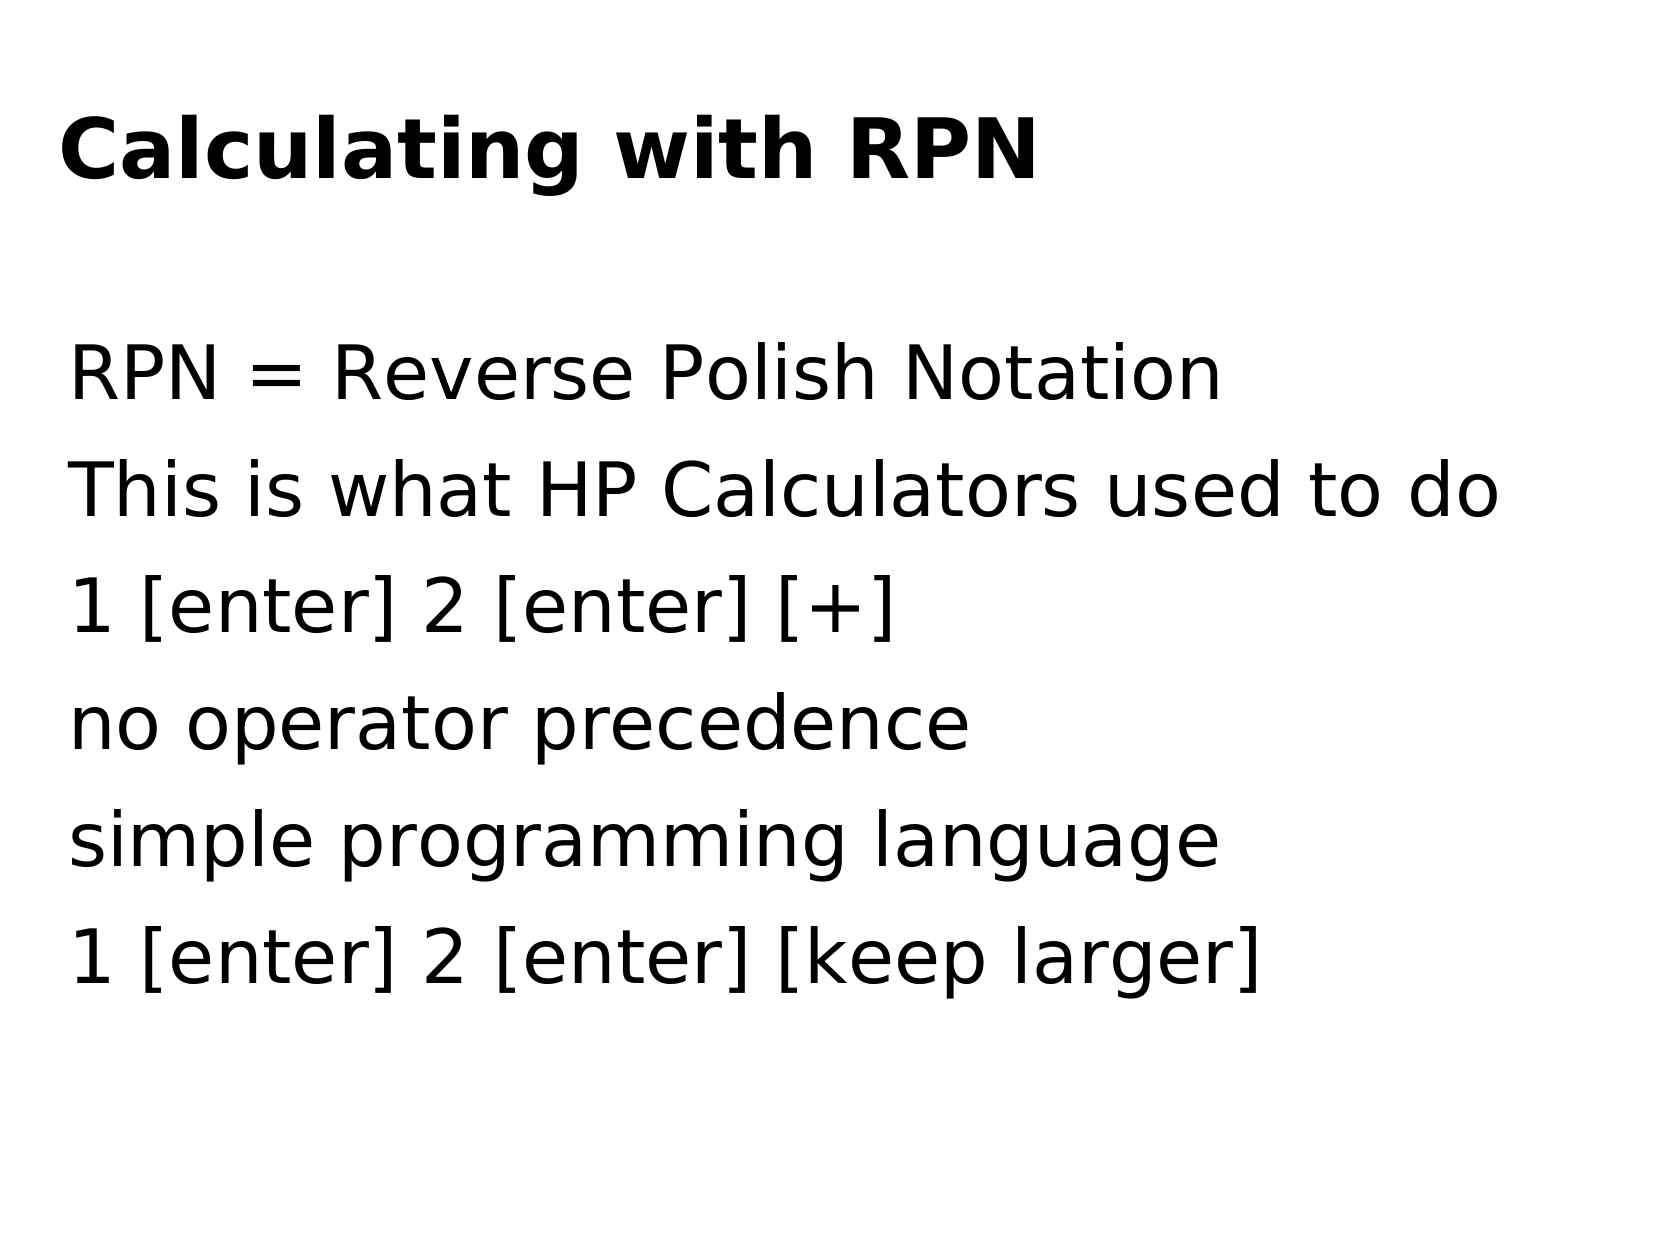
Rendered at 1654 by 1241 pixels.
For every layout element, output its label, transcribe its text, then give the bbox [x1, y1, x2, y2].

list RPN = Reverse Polish Notation This is what HP Calculators used to do 1 [enter] 2 [enter] [+] no operator precedence simple programming language 1 [enter] 2 [enter] [keep larger] [50, 329, 1571, 1099]
title Calculating with RPN [59, 75, 1607, 225]
